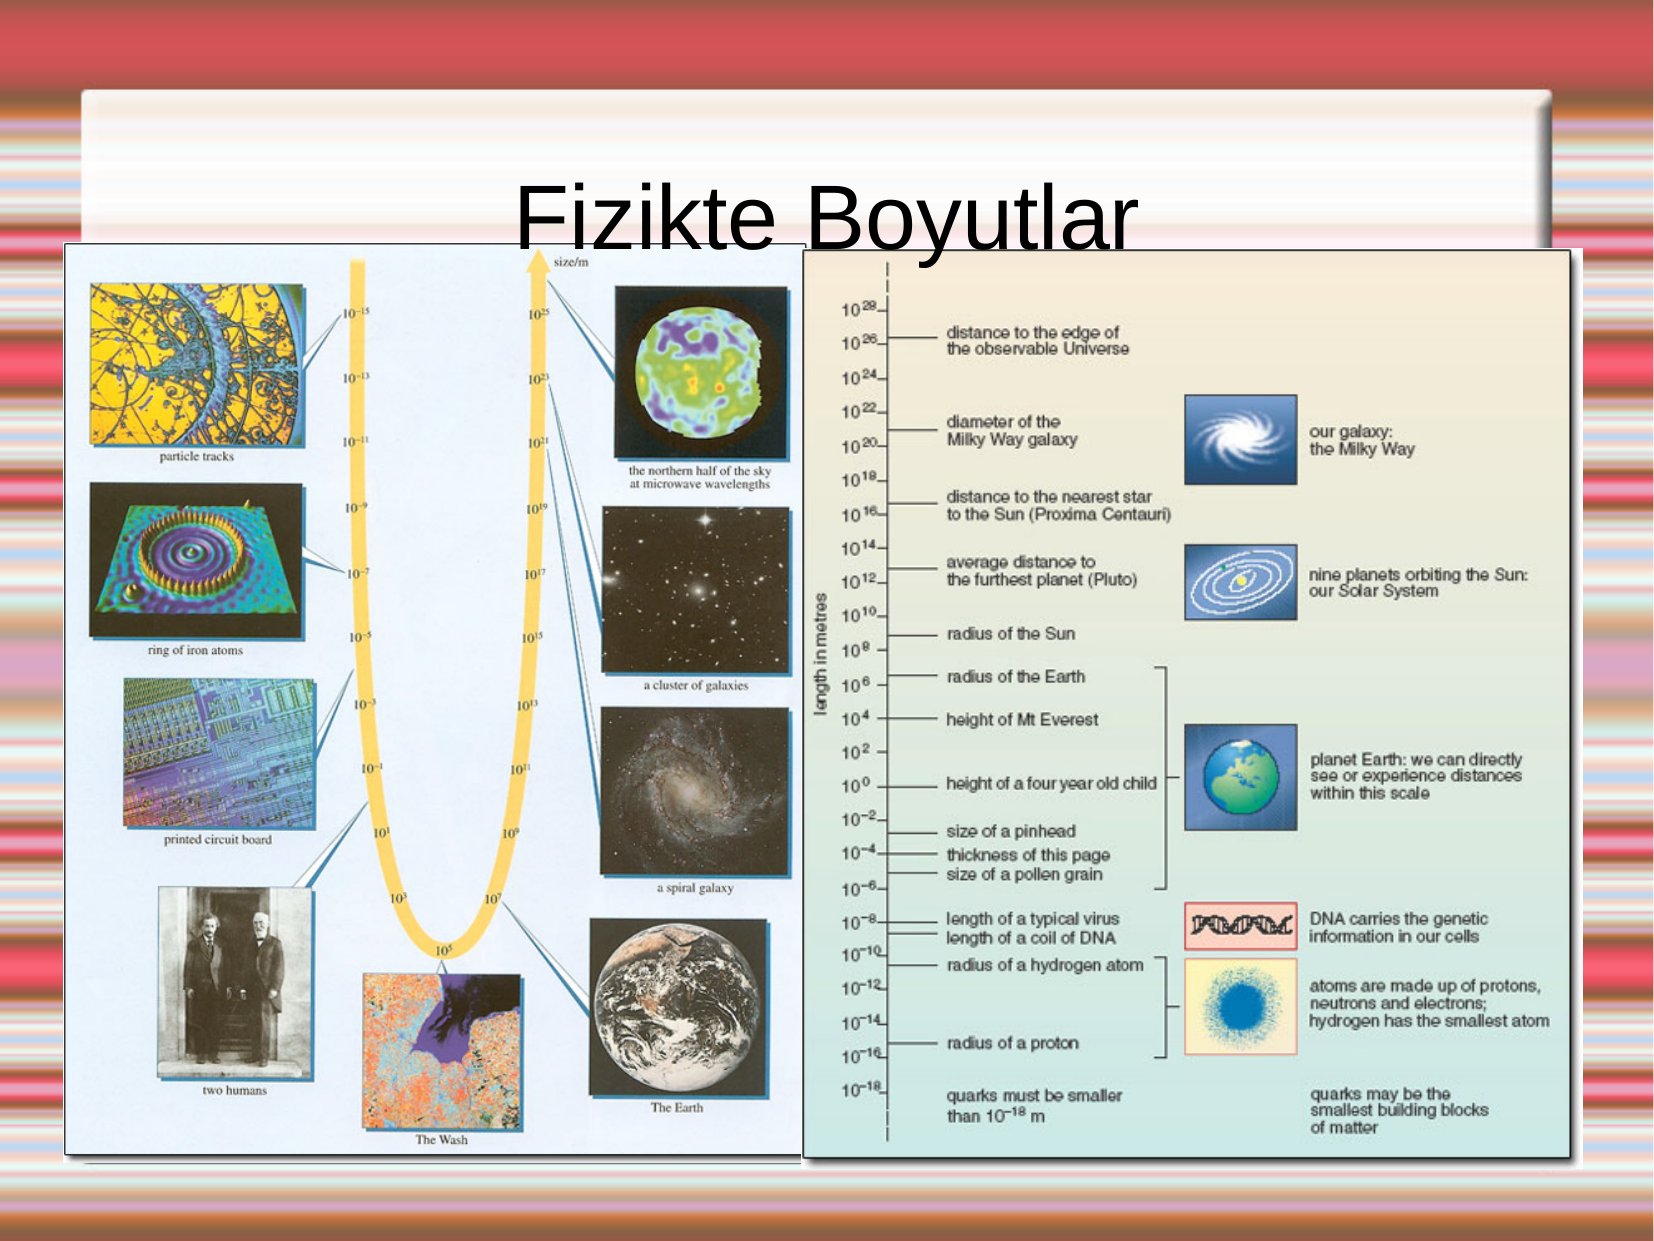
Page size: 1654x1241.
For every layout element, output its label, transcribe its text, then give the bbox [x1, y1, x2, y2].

title Fizikte Boyutlar [121, 114, 1534, 322]
picture [0, 0, 1654, 1241]
